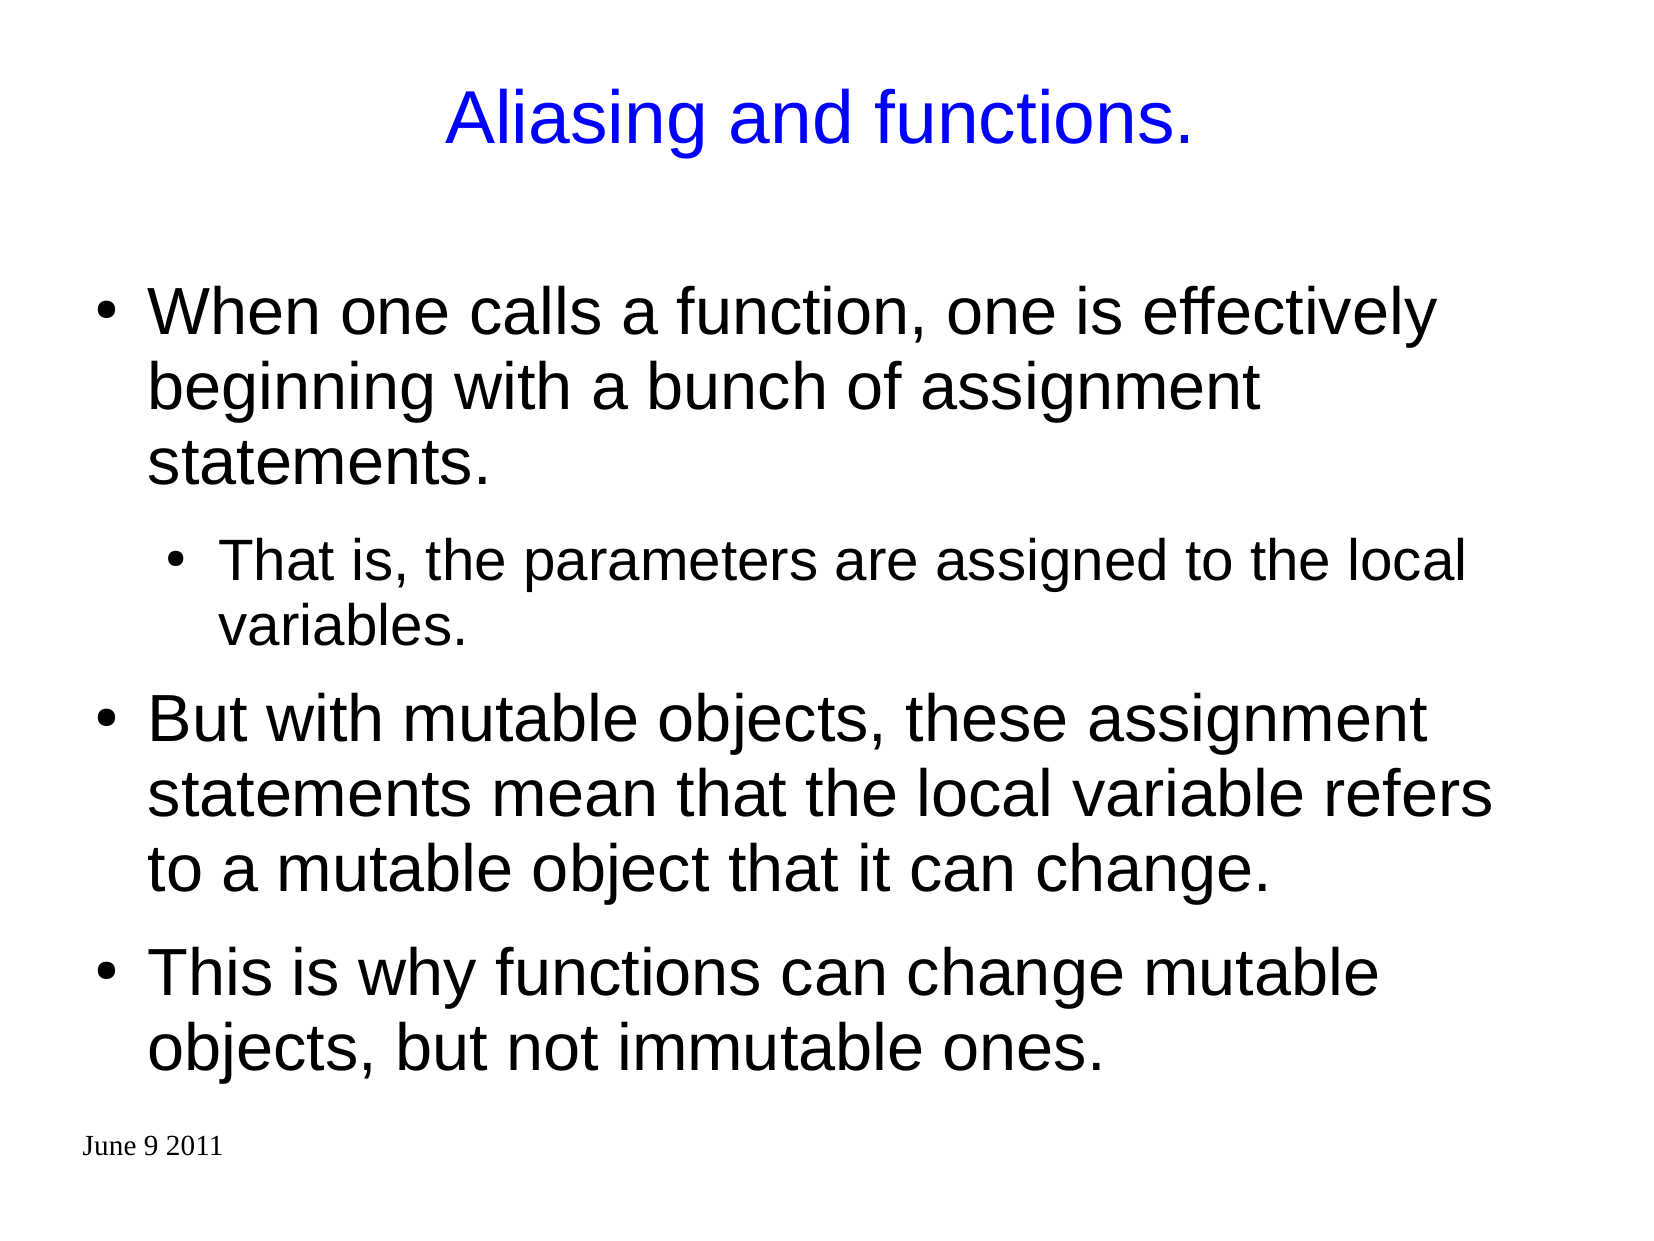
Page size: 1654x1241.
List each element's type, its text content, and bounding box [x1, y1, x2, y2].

list When one calls a function, one is effectively beginning with a bunch of assignment statements. That is, the parameters are assigned to the local variables. But with mutable objects, these assignment statements mean that the local variable refers to a mutable object that it can change. This is why functions can change mutable objects, but not immutable ones. [76, 274, 1565, 1093]
title Aliasing and functions. [76, 58, 1565, 178]
